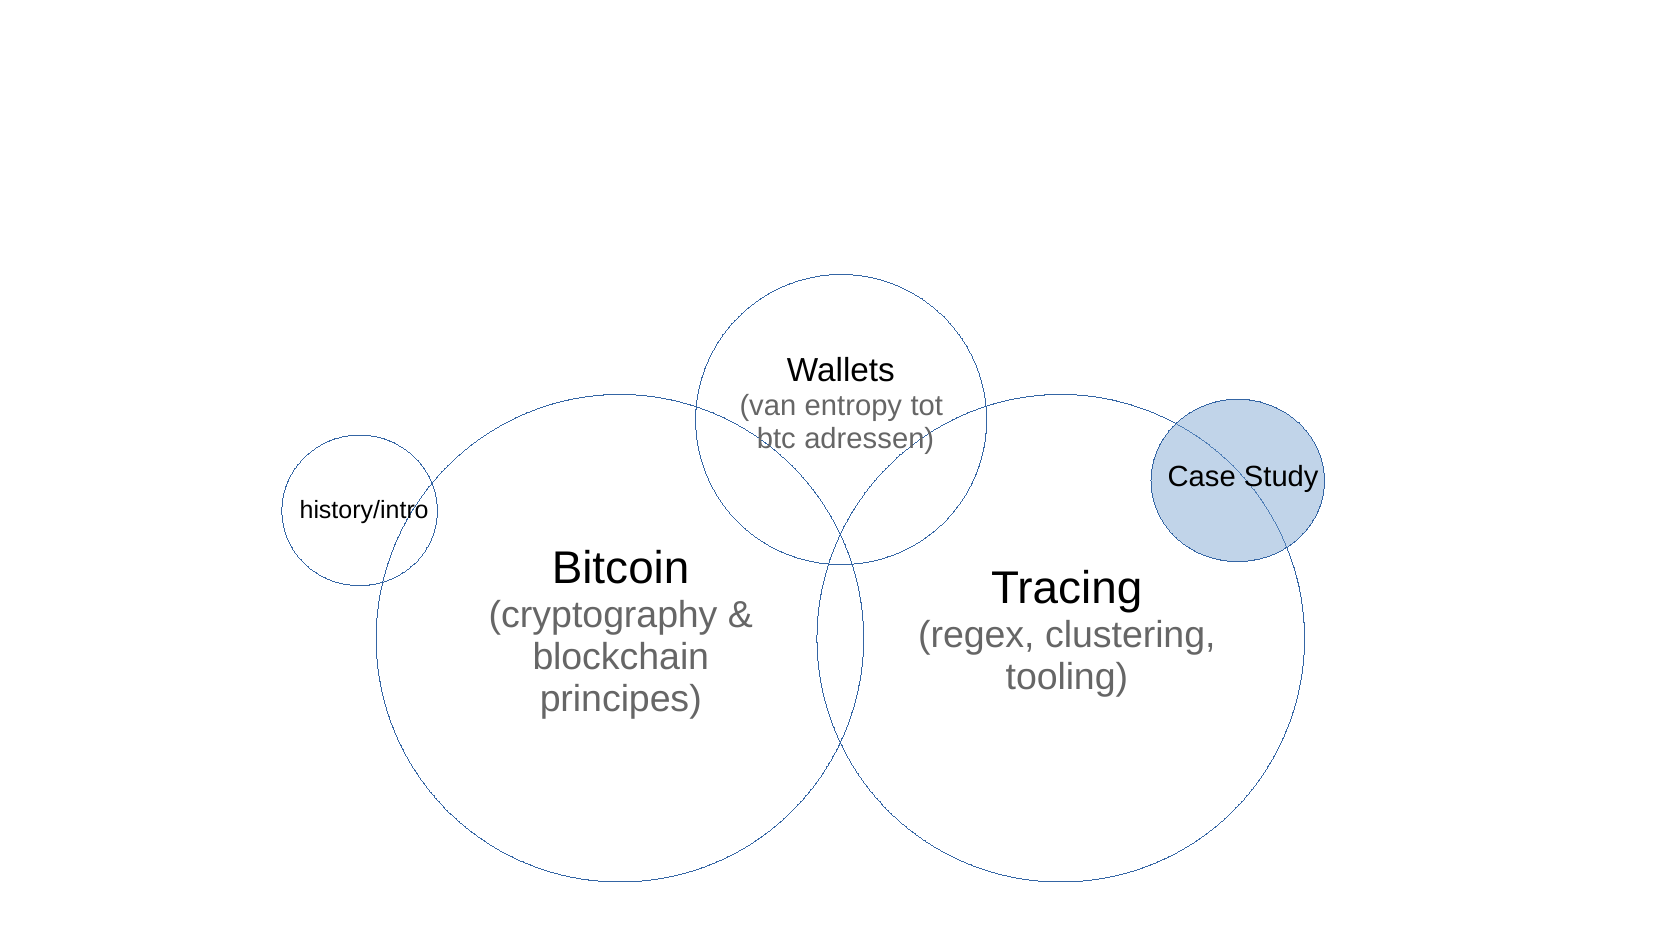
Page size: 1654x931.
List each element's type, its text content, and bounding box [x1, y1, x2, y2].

text_box [285, 394, 1322, 882]
text_box [716, 274, 966, 344]
text_box Case Study [1141, 452, 1345, 501]
text_box Bitcoin (cryptography & blockchain principes) [449, 534, 793, 727]
text_box Wallets (van entropy tot btc adressen) [676, 344, 1015, 509]
text_box Tracing (regex, clustering, tooling) [882, 555, 1252, 738]
text_box history/intro [262, 488, 466, 536]
